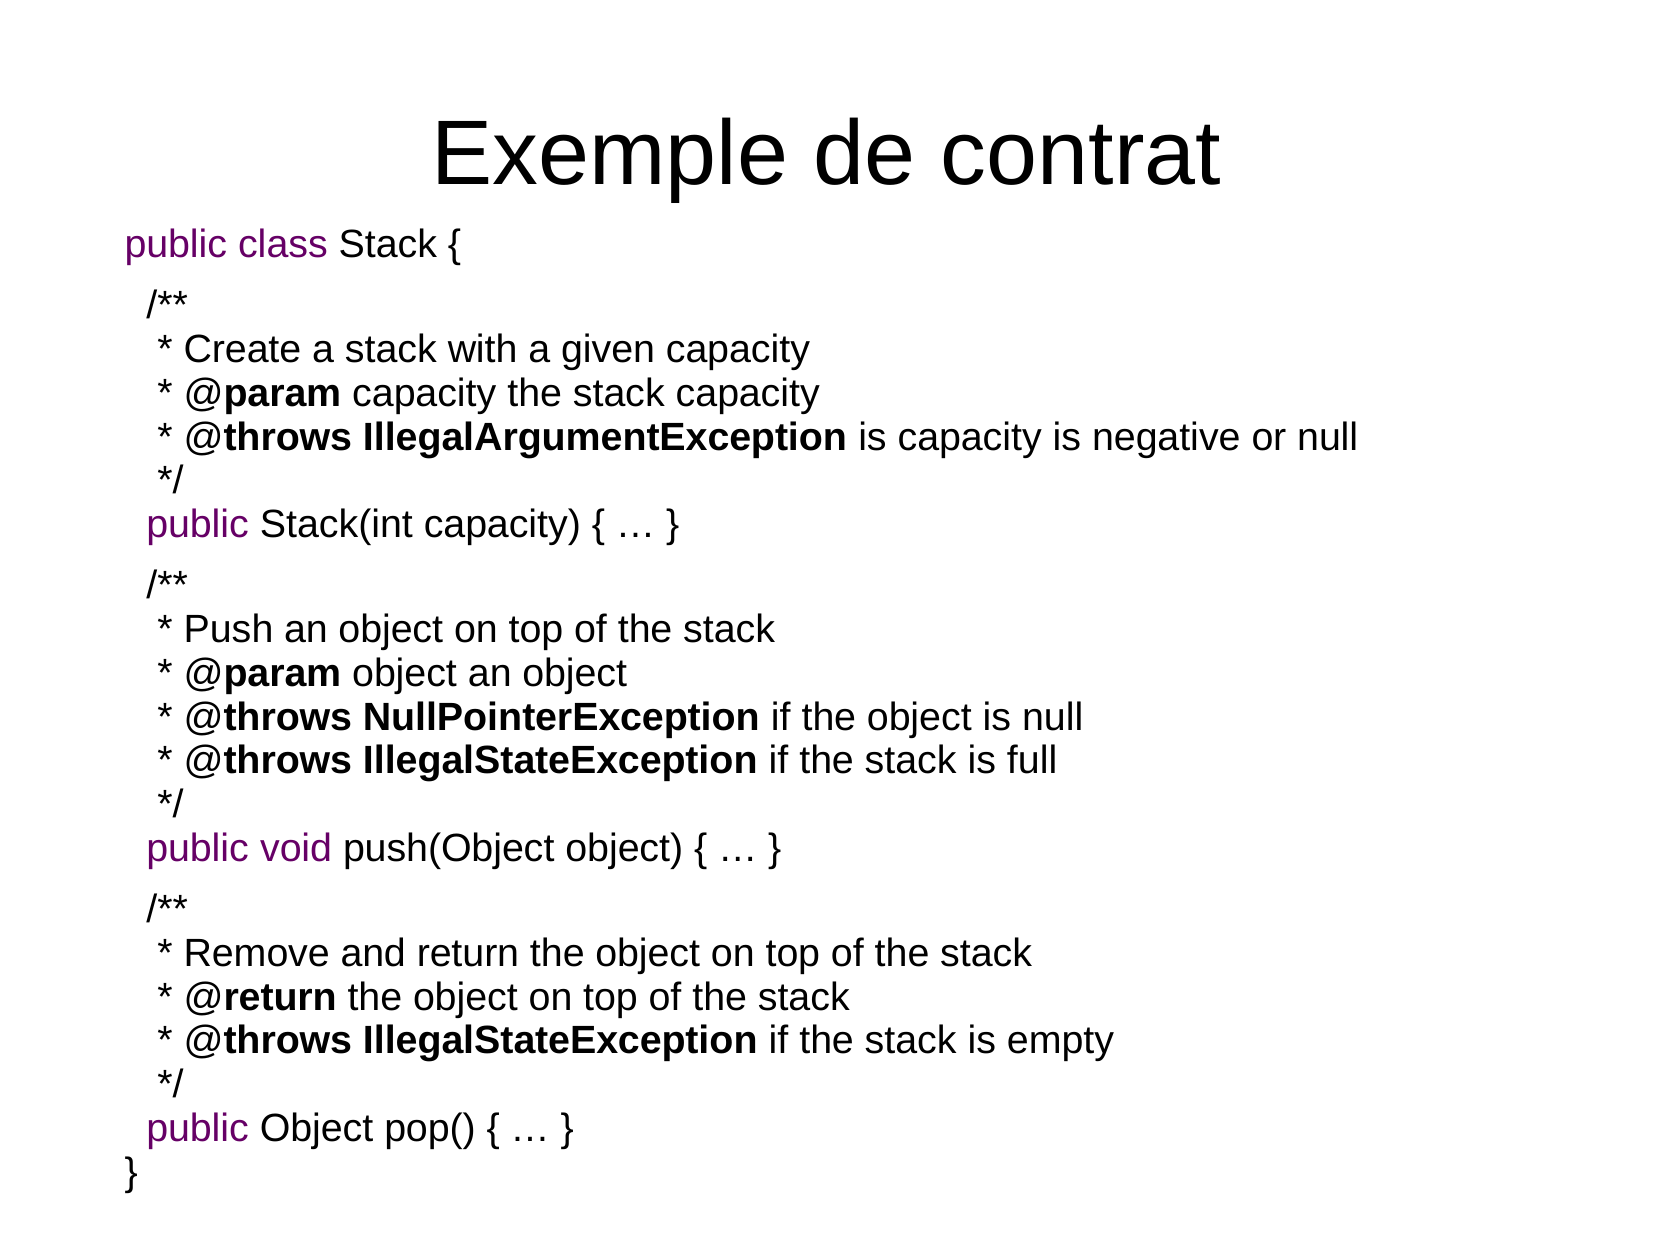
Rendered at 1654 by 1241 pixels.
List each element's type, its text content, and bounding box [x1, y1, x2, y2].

list public class Stack { /** * Create a stack with a given capacity * @param capacity the stack capacity * @throws IllegalArgumentException is capacity is negative or null */ public Stack(int capacity) { … } /** * Push an object on top of the stack * @param object an object * @throws NullPointerException if the object is null * @throws IllegalStateException if the stack is full */ public void push(Object object) { … } /** * Remove and return the object on top of the stack * @return the object on top of the stack * @throws IllegalStateException if the stack is empty */ public Object pop() { … } } [82, 222, 1571, 1213]
title Exemple de contrat [82, 49, 1571, 222]
